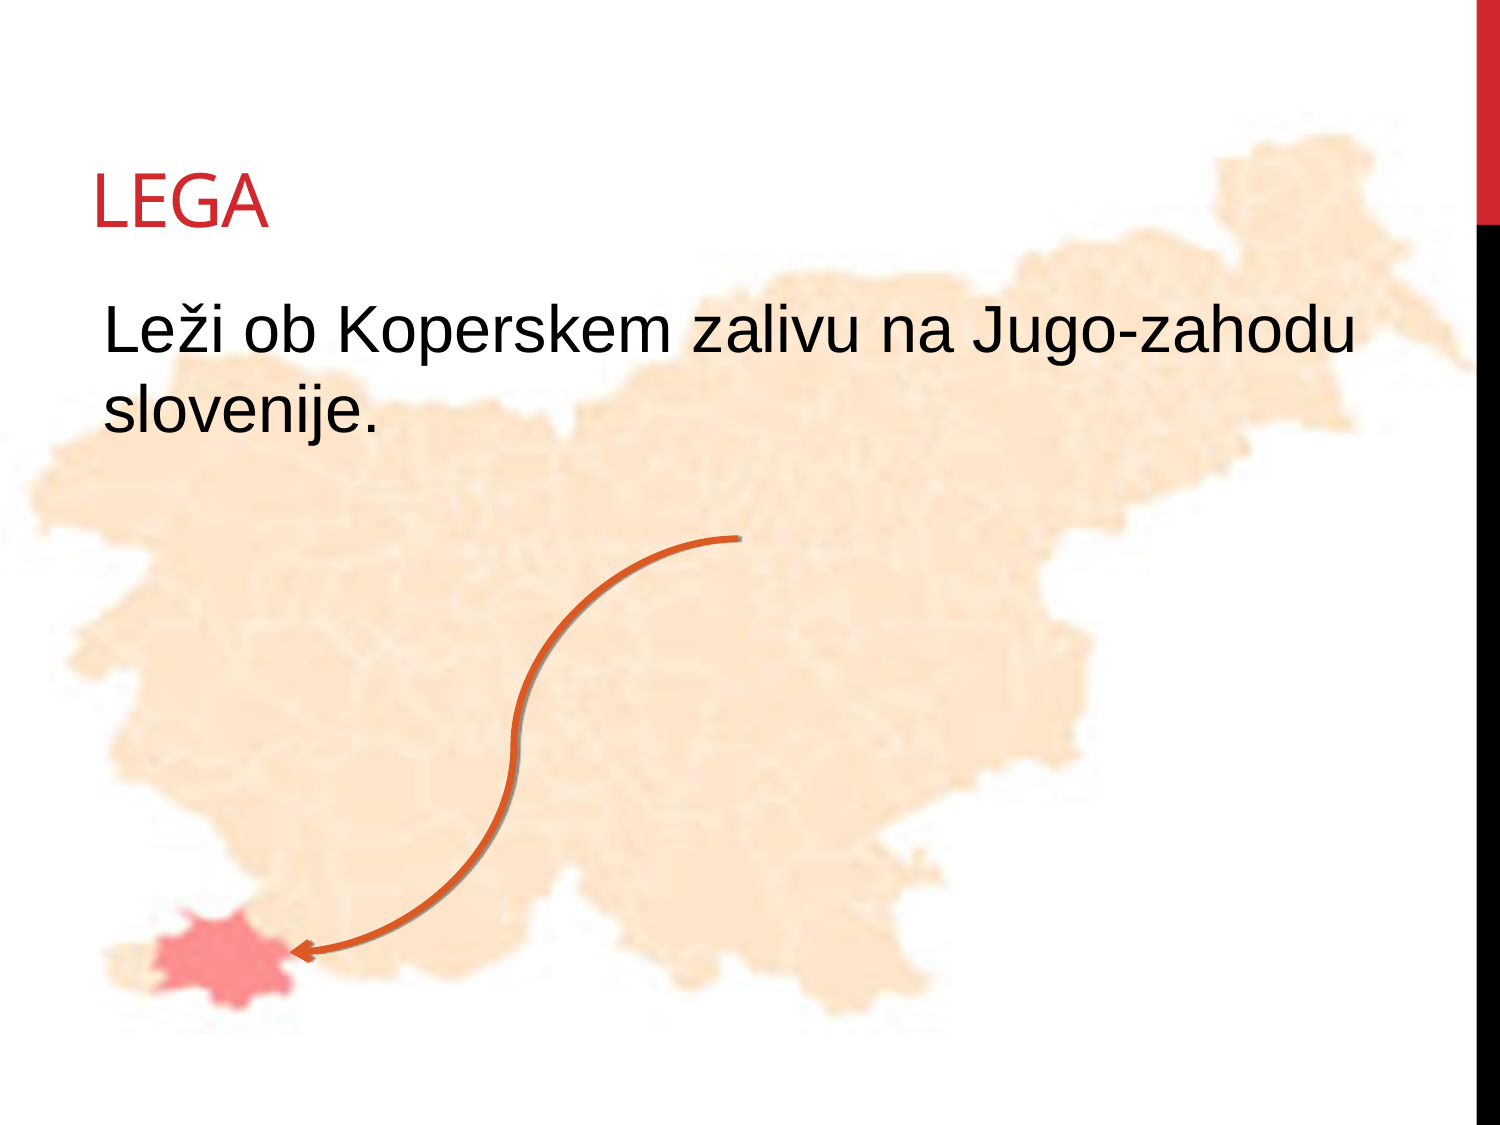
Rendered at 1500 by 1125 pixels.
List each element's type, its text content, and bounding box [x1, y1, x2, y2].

text_box Leži ob Koperskem zalivu na Jugo-zahodu slovenije. [88, 278, 1388, 454]
title Lega [75, 24, 1025, 250]
picture [0, 0, 1476, 1125]
